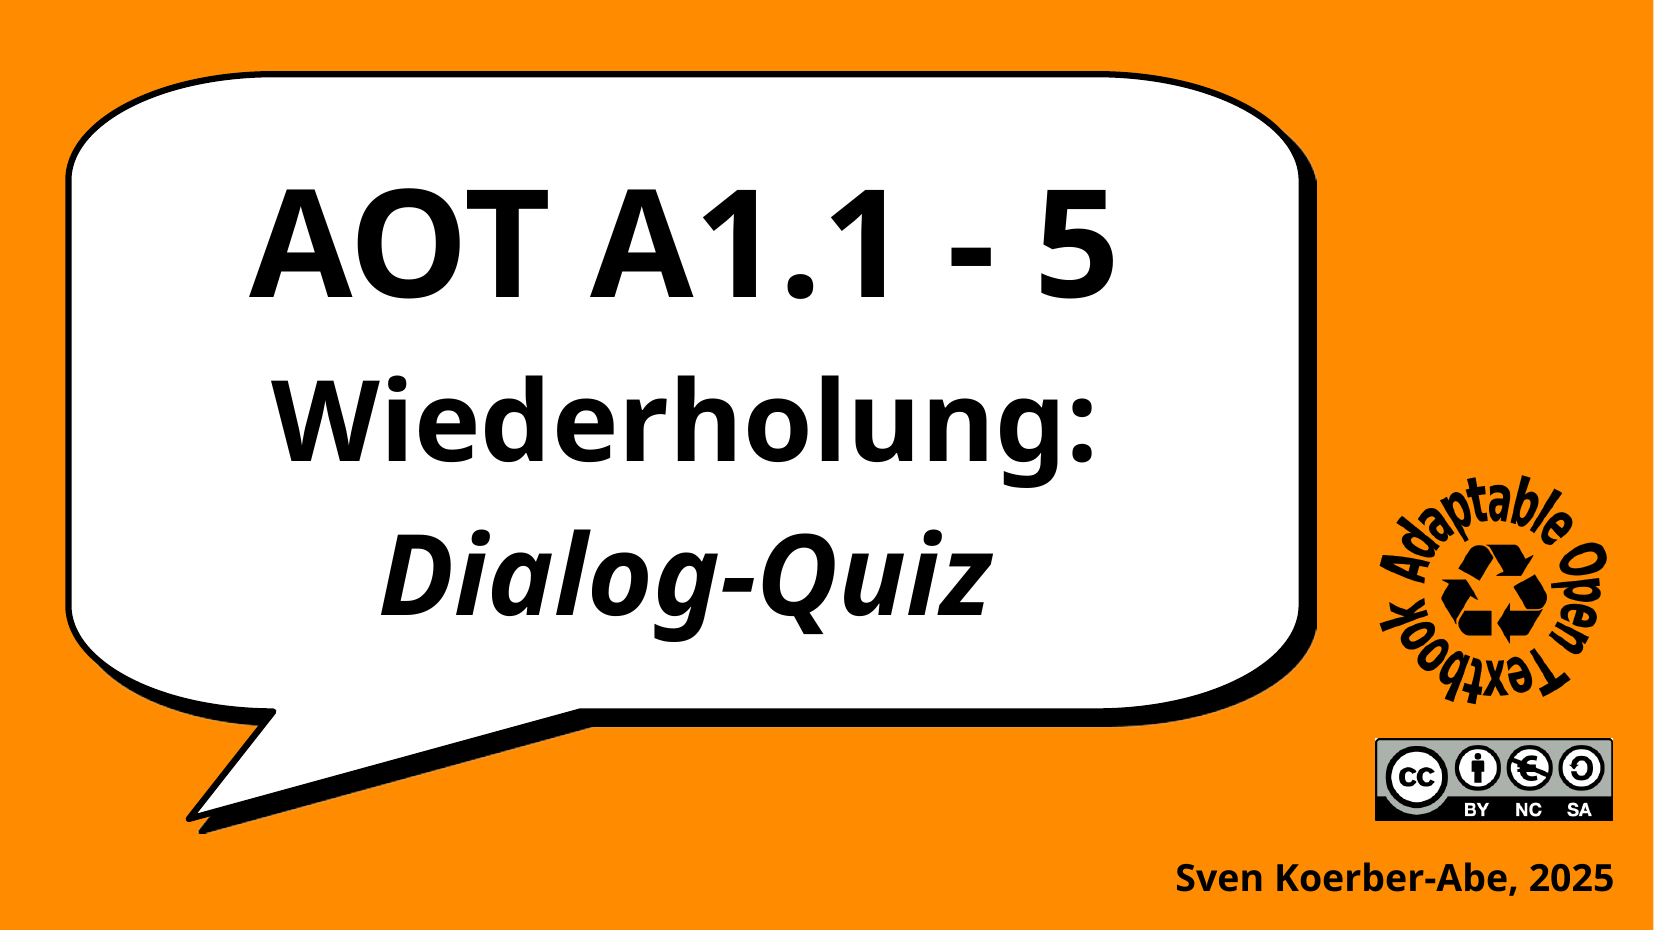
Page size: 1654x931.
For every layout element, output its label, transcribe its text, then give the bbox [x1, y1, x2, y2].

text_box Sven Koerber-Abe, 2025 [1122, 844, 1630, 914]
text_box AOT A1.1 - 5 Wiederholung: Dialog-Quiz [68, 74, 1302, 819]
picture [1375, 738, 1613, 821]
picture [1375, 472, 1613, 709]
